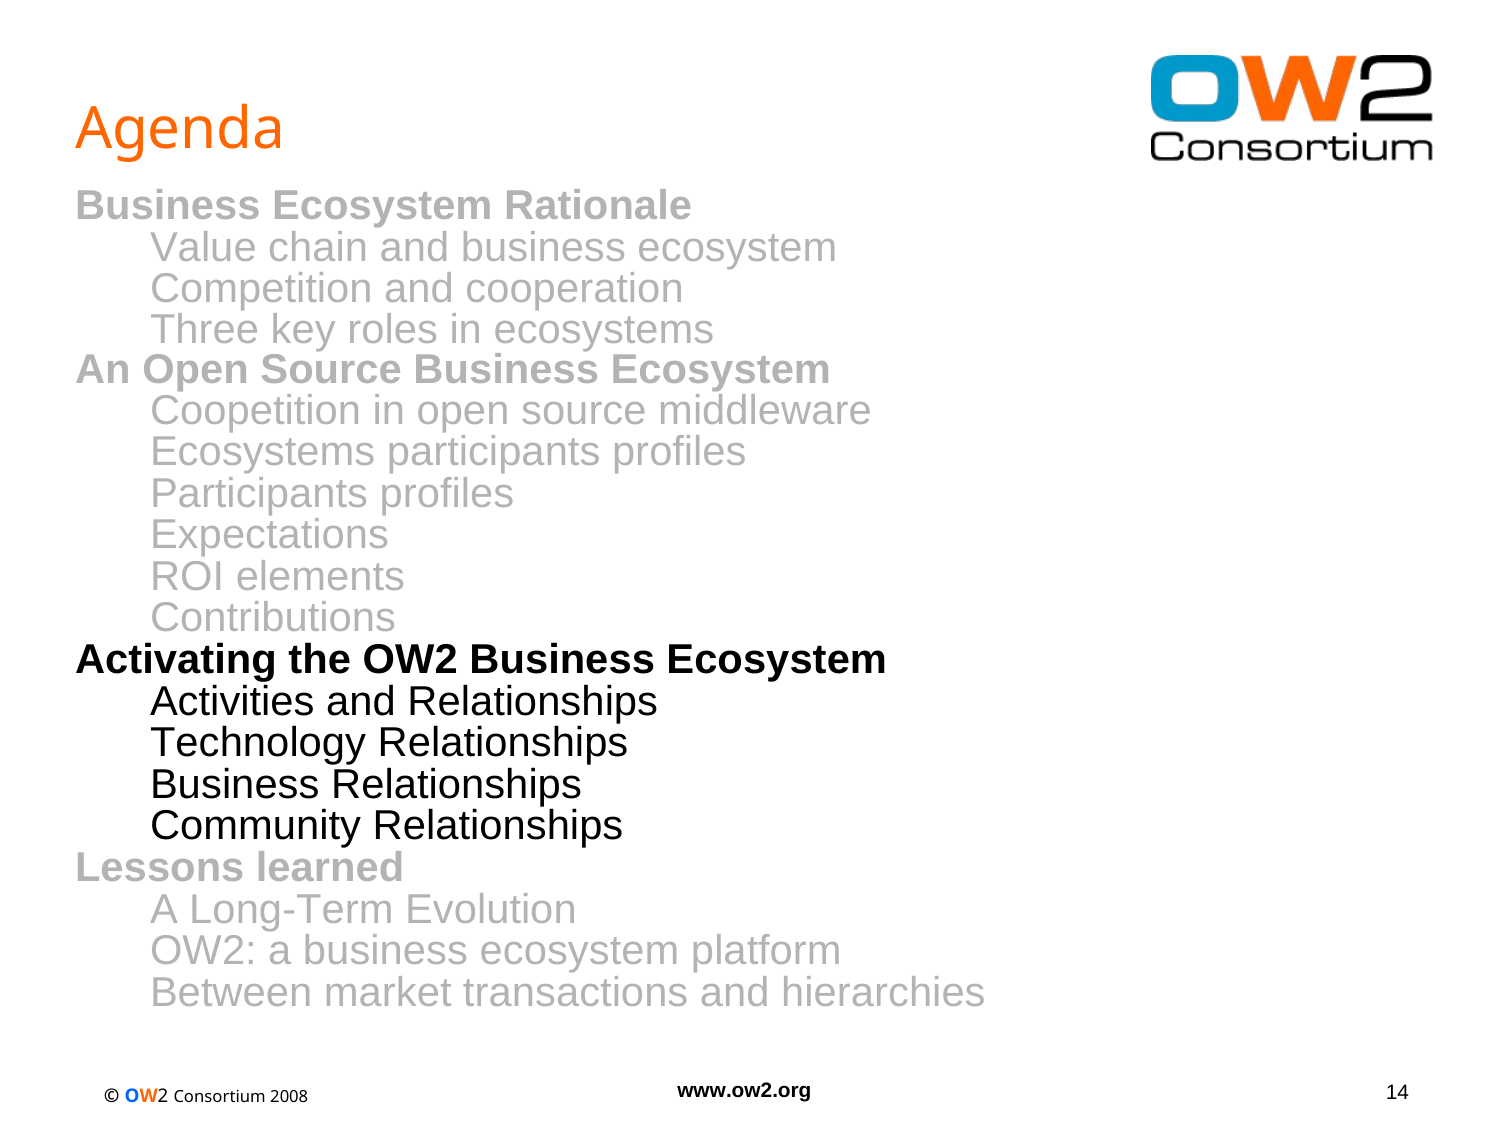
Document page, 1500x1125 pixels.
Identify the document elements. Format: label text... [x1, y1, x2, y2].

picture [1171, 72, 1218, 105]
picture [1151, 55, 1433, 161]
picture [1151, 55, 1171, 72]
list Business Ecosystem Rationale Value chain and business ecosystem Competition and cooperation Three key roles in ecosystems An Open Source Business Ecosystem Coopetition in open source middleware Ecosystems participants profiles Participants profiles Expectations ROI elements Contributions Activating the OW2 Business Ecosystem Activities and Relationships Technology Relationships Business Relationships Community Relationships Lessons learned A Long-Term Evolution OW2: a business ecosystem platform Between market transactions and hierarchies [74, 197, 1425, 1036]
title Agenda [74, 22, 1093, 197]
